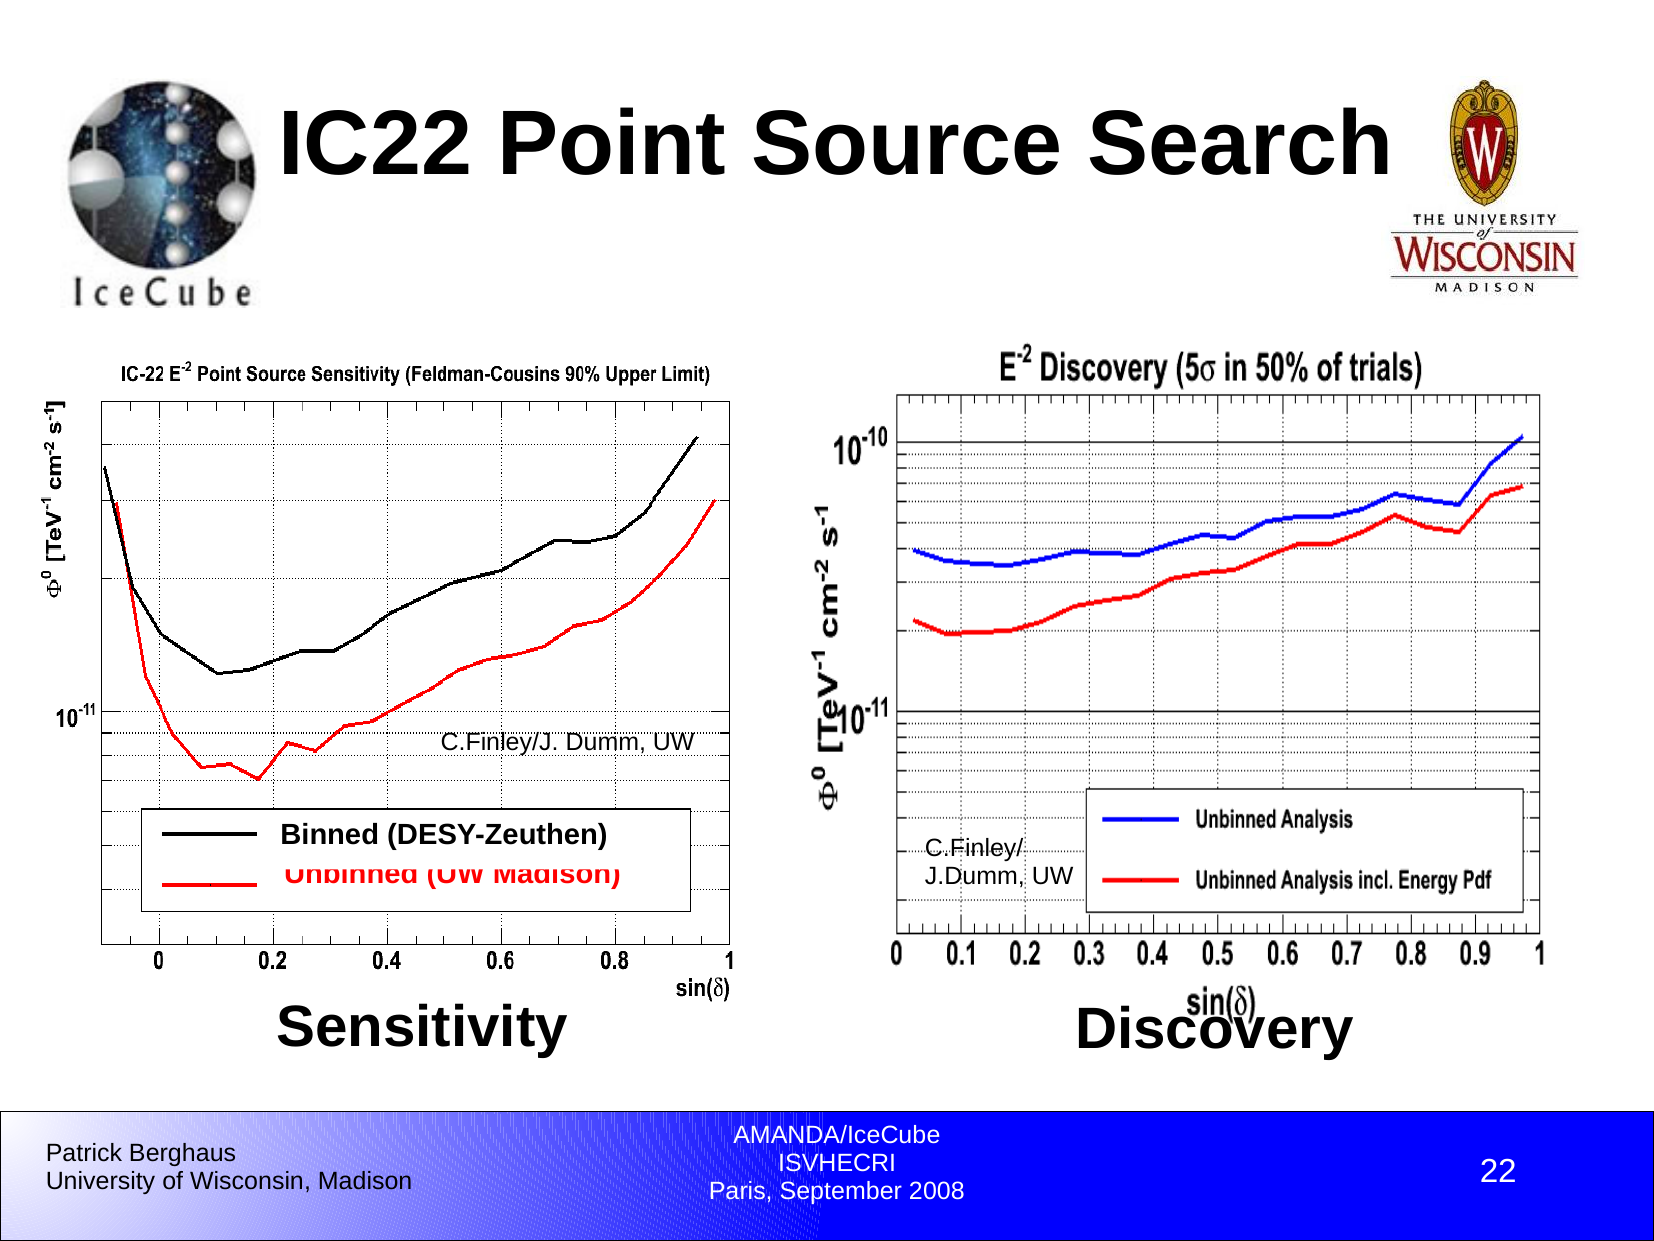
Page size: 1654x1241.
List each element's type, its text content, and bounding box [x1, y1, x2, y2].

picture [23, 334, 793, 1012]
picture [60, 78, 263, 308]
picture [1381, 76, 1585, 310]
text_box IC22 Point Source Search [263, 83, 1409, 238]
text_box C.Finley/ J.Dumm, UW [910, 826, 1089, 916]
text_box Unbinned (UW Madison) [269, 849, 672, 909]
picture [798, 323, 1622, 1042]
text_box Binned (DESY-Zeuthen) [265, 810, 623, 870]
text_box Discovery [1060, 988, 1370, 1092]
text_box C.Finley/J. Dumm, UW [425, 720, 710, 773]
text_box Sensitivity [261, 986, 584, 1090]
